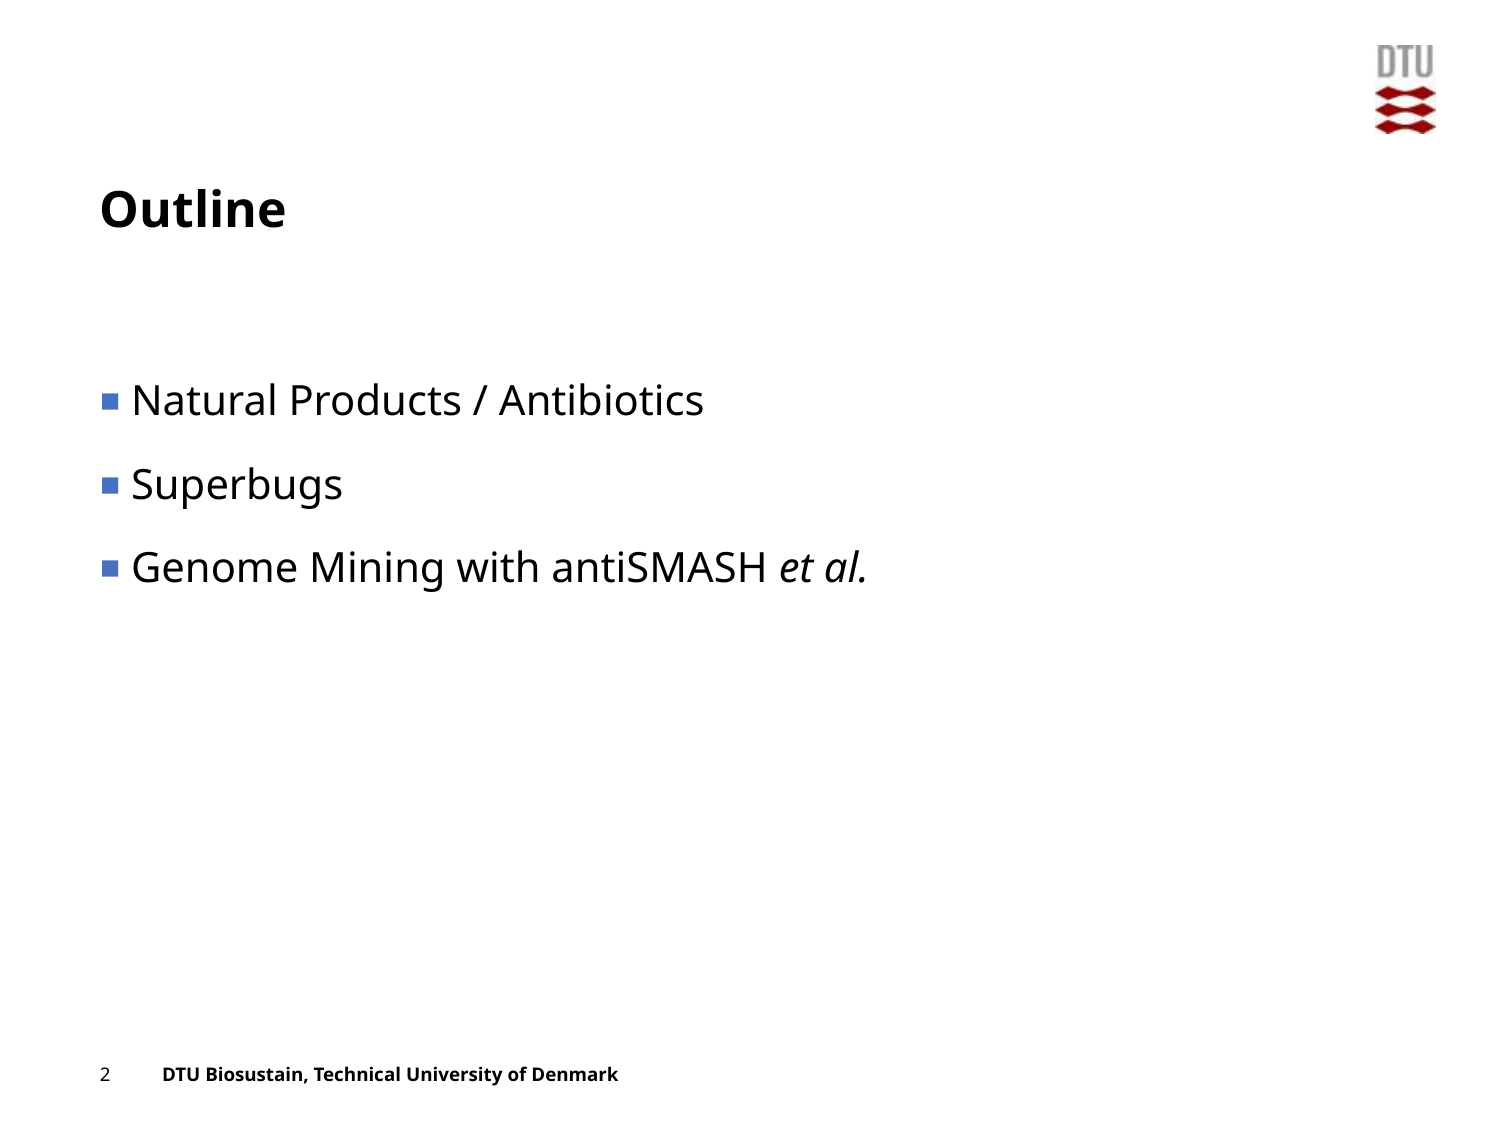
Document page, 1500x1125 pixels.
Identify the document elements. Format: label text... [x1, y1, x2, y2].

list Natural Products / Antibiotics Superbugs Genome Mining with antiSMASH et al. [99, 290, 1375, 1040]
title Outline [99, 50, 1375, 238]
slide_number <number> [99, 1062, 151, 1113]
picture [1375, 45, 1436, 134]
